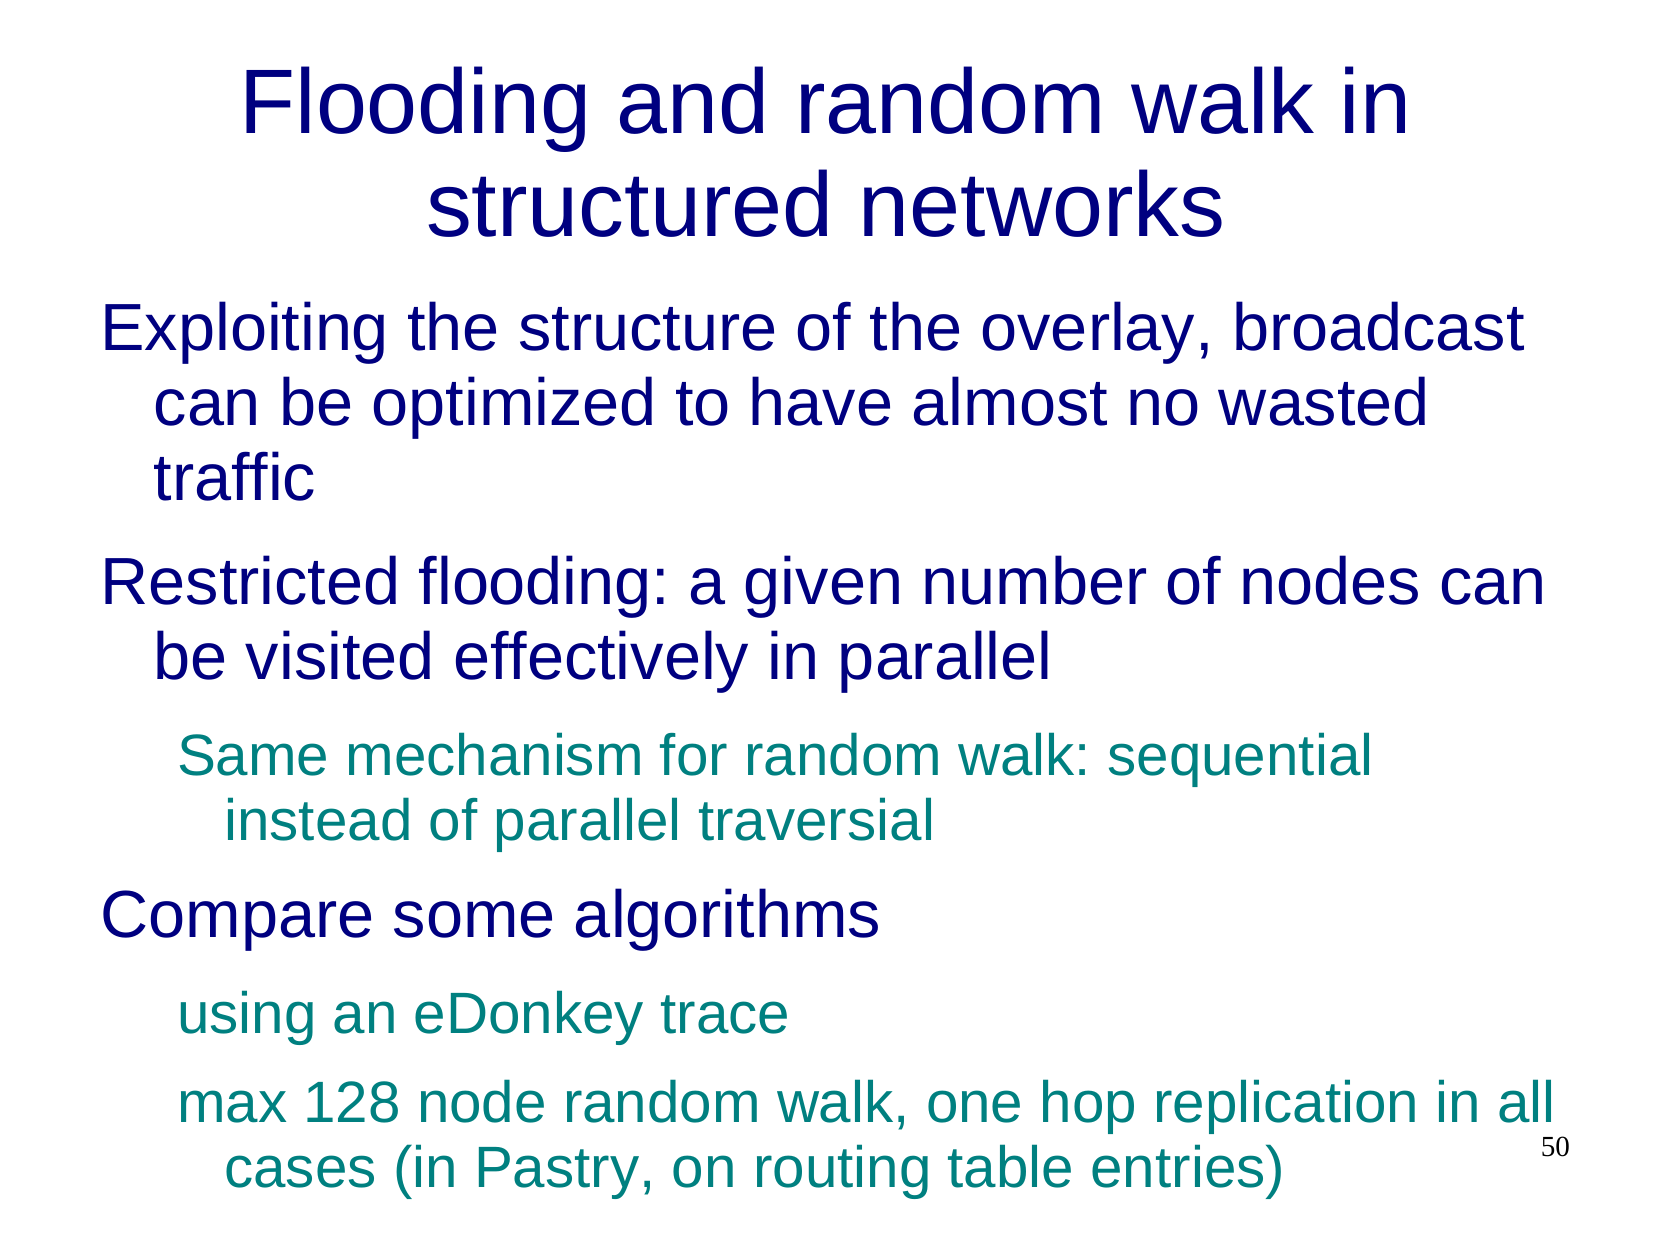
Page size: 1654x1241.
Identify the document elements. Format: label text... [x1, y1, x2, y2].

title Flooding and random walk in structured networks [82, 49, 1571, 257]
list Exploiting the structure of the overlay, broadcast can be optimized to have almost no wasted traffic Restricted flooding: a given number of nodes can be visited effectively in parallel Same mechanism for random walk: sequential instead of parallel traversial Compare some algorithms using an eDonkey trace max 128 node random walk, one hop replication in all cases (in Pastry, on routing table entries) [82, 290, 1571, 1199]
